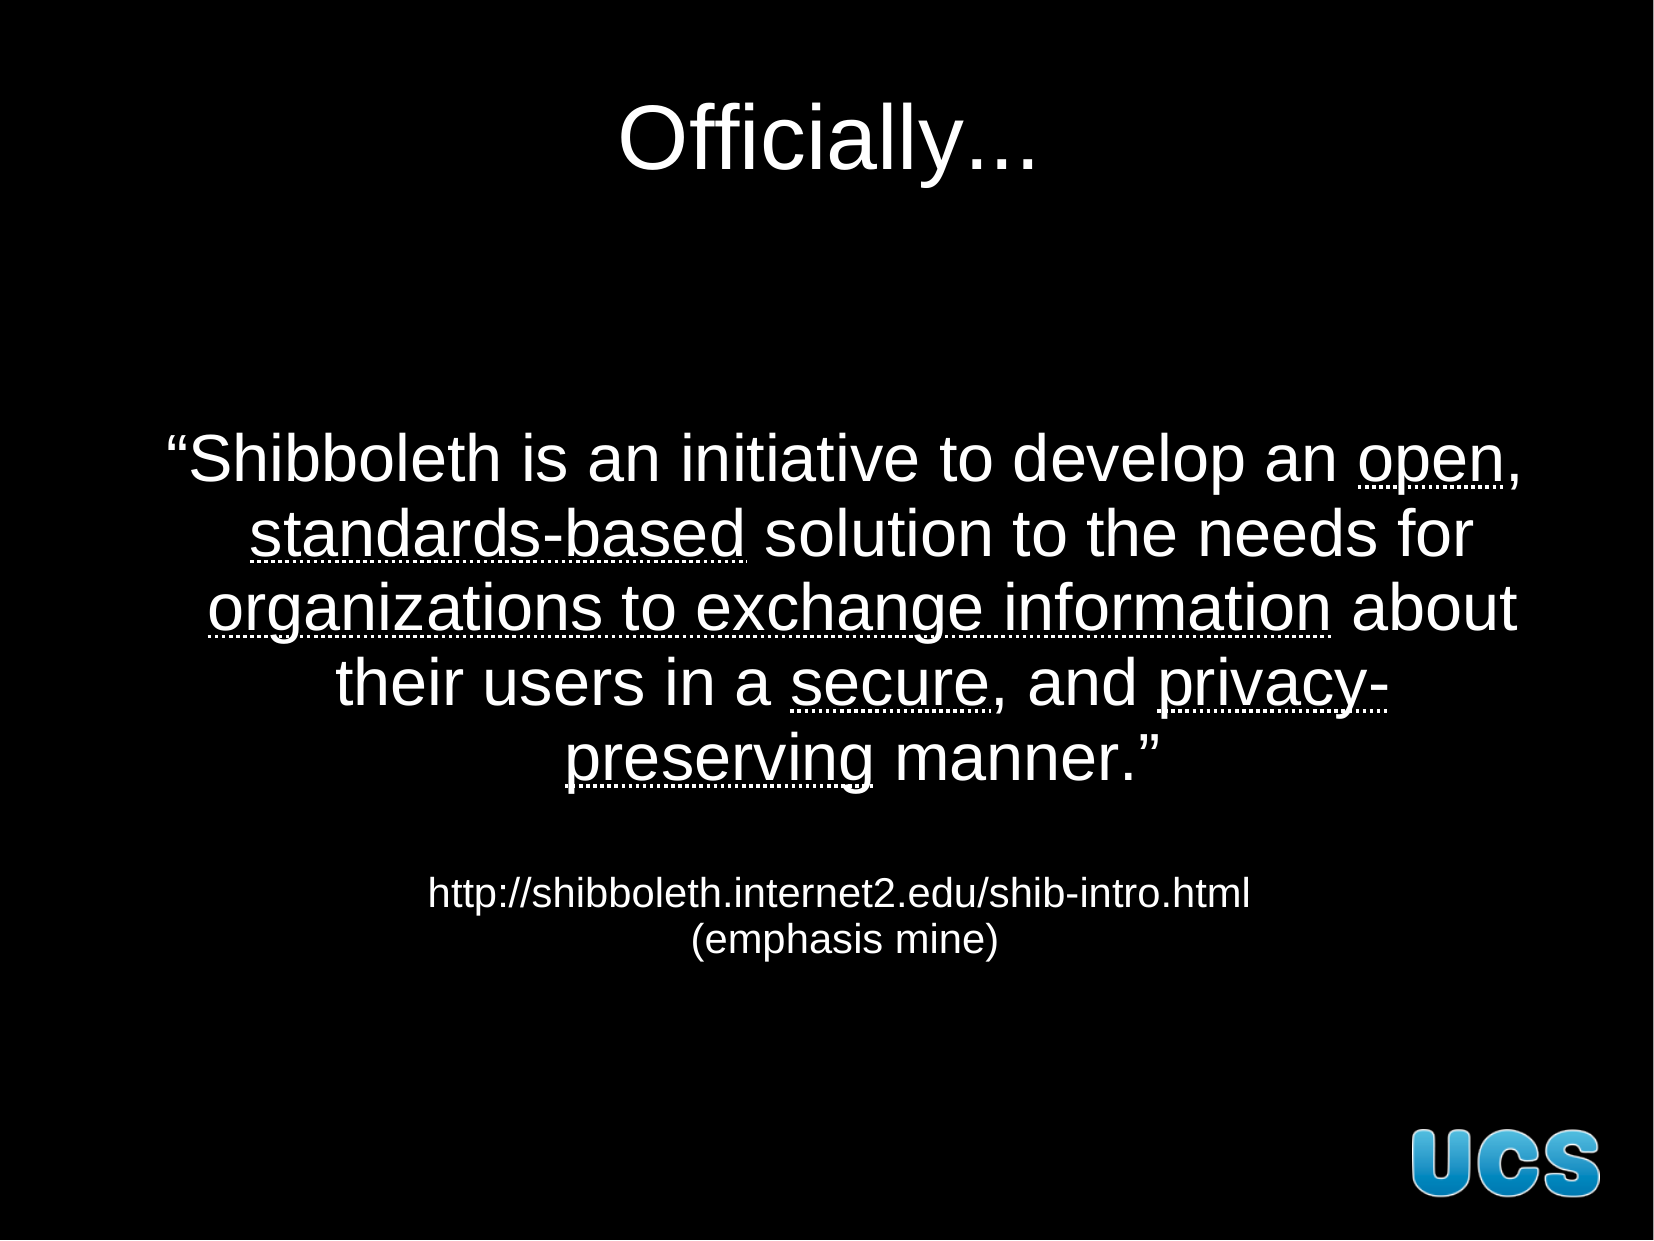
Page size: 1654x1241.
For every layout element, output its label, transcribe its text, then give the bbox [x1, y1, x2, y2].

picture [1412, 1129, 1600, 1199]
title Officially... [123, 34, 1536, 242]
subtitle “Shibboleth is an initiative to develop an open, standards-based solution to the needs for organizations to exchange information about their users in a secure, and privacy-preserving manner.” http://shibboleth.internet2.edu/shib-intro.html (emphasis mine) [121, 448, 1534, 935]
